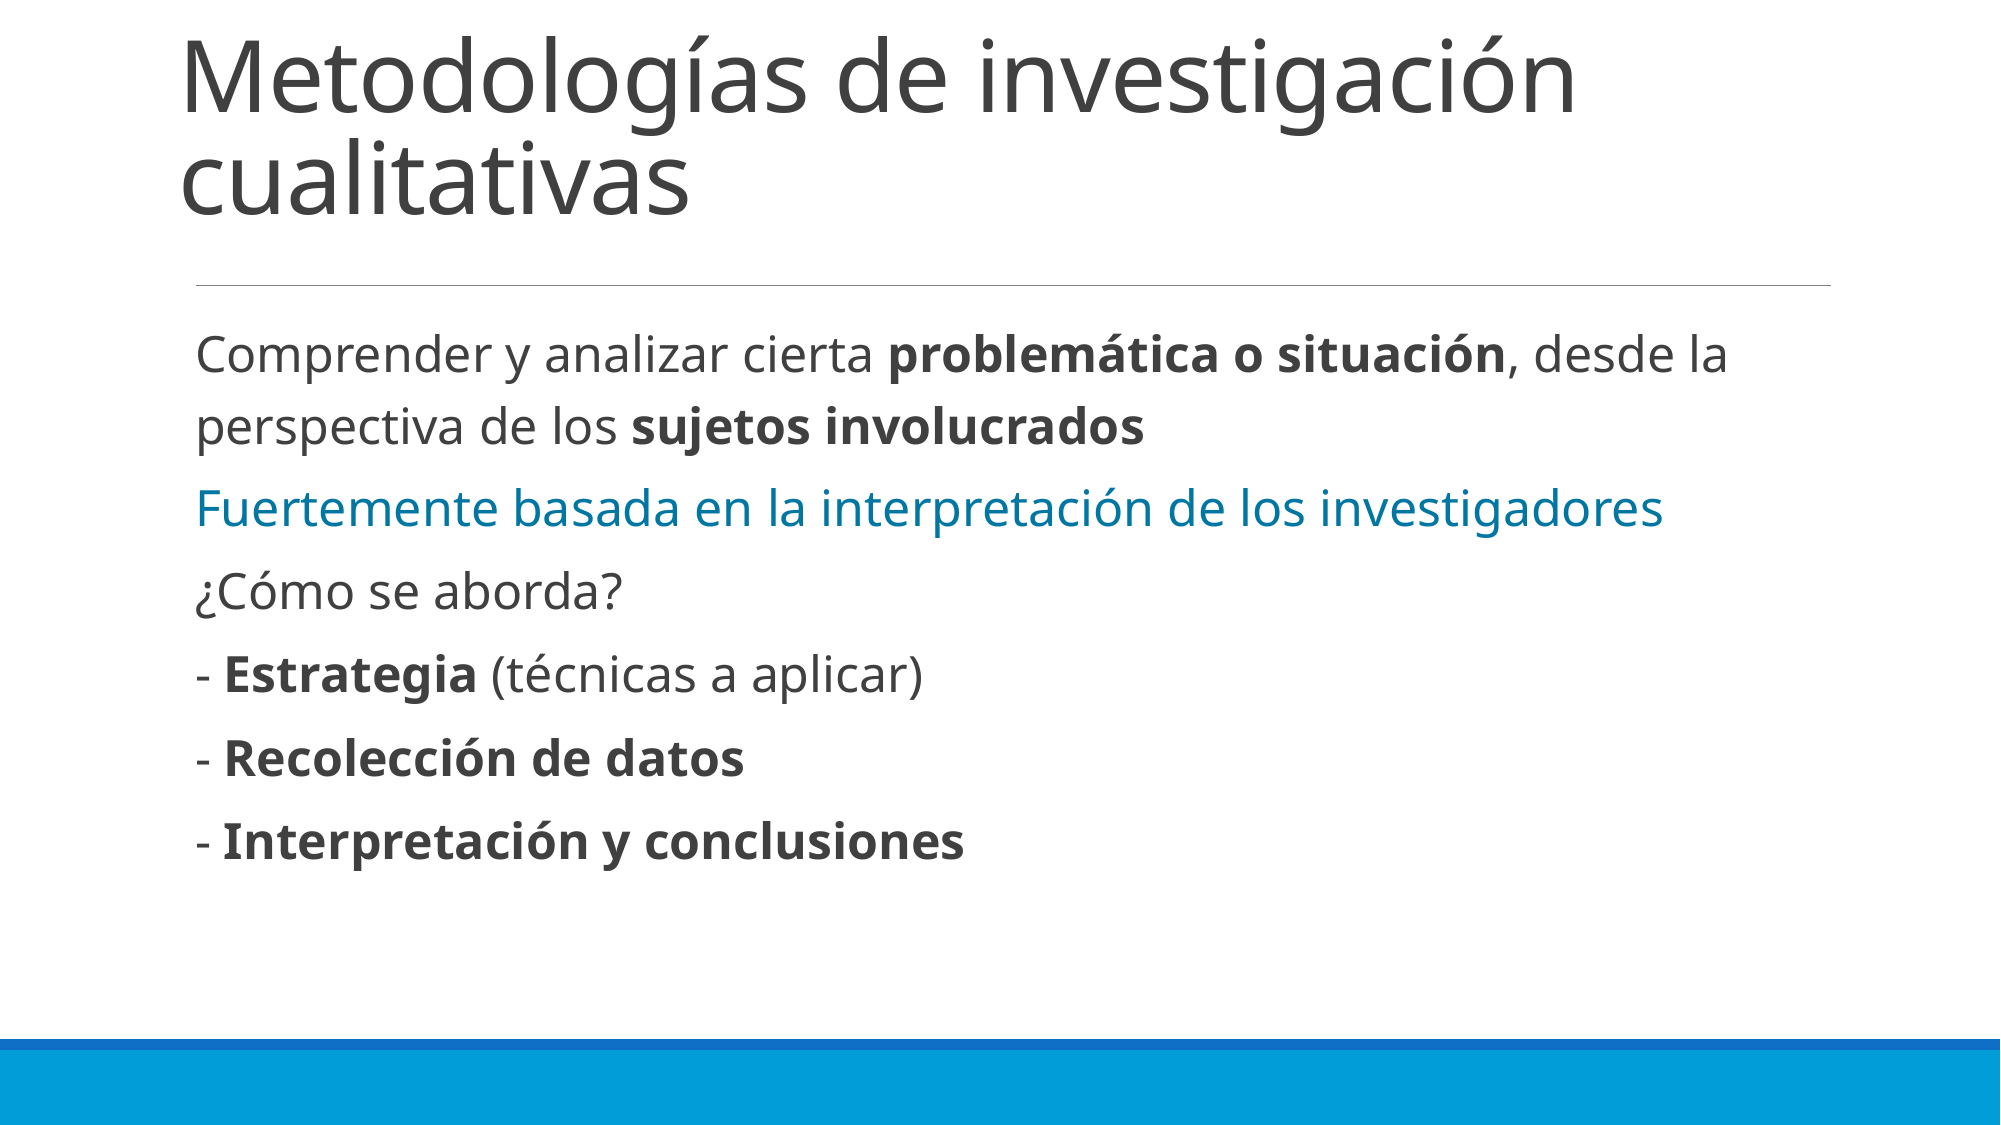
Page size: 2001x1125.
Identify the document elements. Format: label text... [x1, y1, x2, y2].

title Metodologías de investigación cualitativas [164, 106, 1836, 243]
list Comprender y analizar cierta problemática o situación, desde la perspectiva de los sujetos involucrados Fuertemente basada en la interpretación de los investigadores ¿Cómo se aborda? - Estrategia (técnicas a aplicar) - Recolección de datos - Interpretación y conclusiones [180, 302, 1830, 963]
